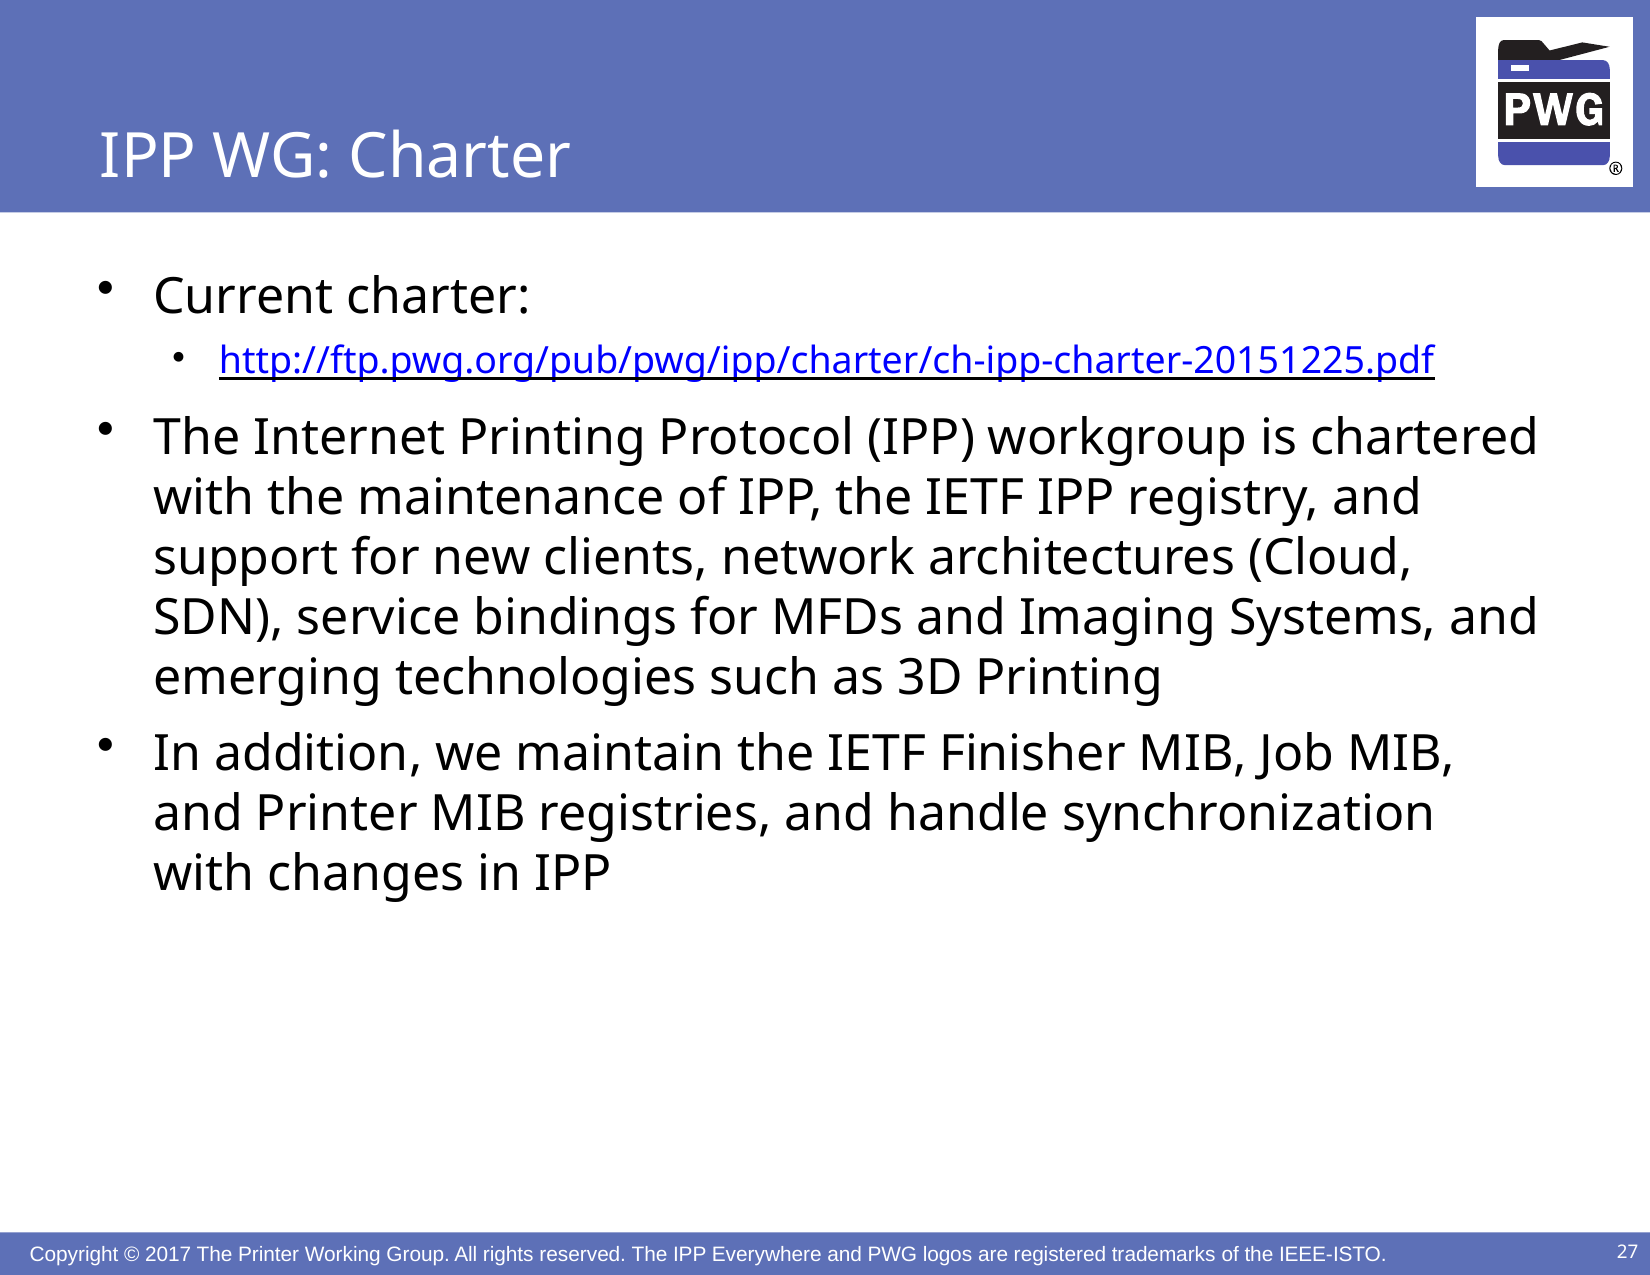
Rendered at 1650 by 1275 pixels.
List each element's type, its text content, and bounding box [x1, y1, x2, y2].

list Current charter: http://ftp.pwg.org/pub/pwg/ipp/charter/ch-ipp-charter-20151225.pdf The Internet Printing Protocol (IPP) workgroup is chartered with the maintenance of IPP, the IETF IPP registry, and support for new clients, network architectures (Cloud, SDN), service bindings for MFDs and Imaging Systems, and emerging technologies such as 3D Printing In addition, we maintain the IETF Finisher MIB, Job MIB, and Printer MIB registries, and handle synchronization with changes in IPP [82, 255, 1568, 1234]
title IPP WG: Charter [82, 8, 1449, 198]
